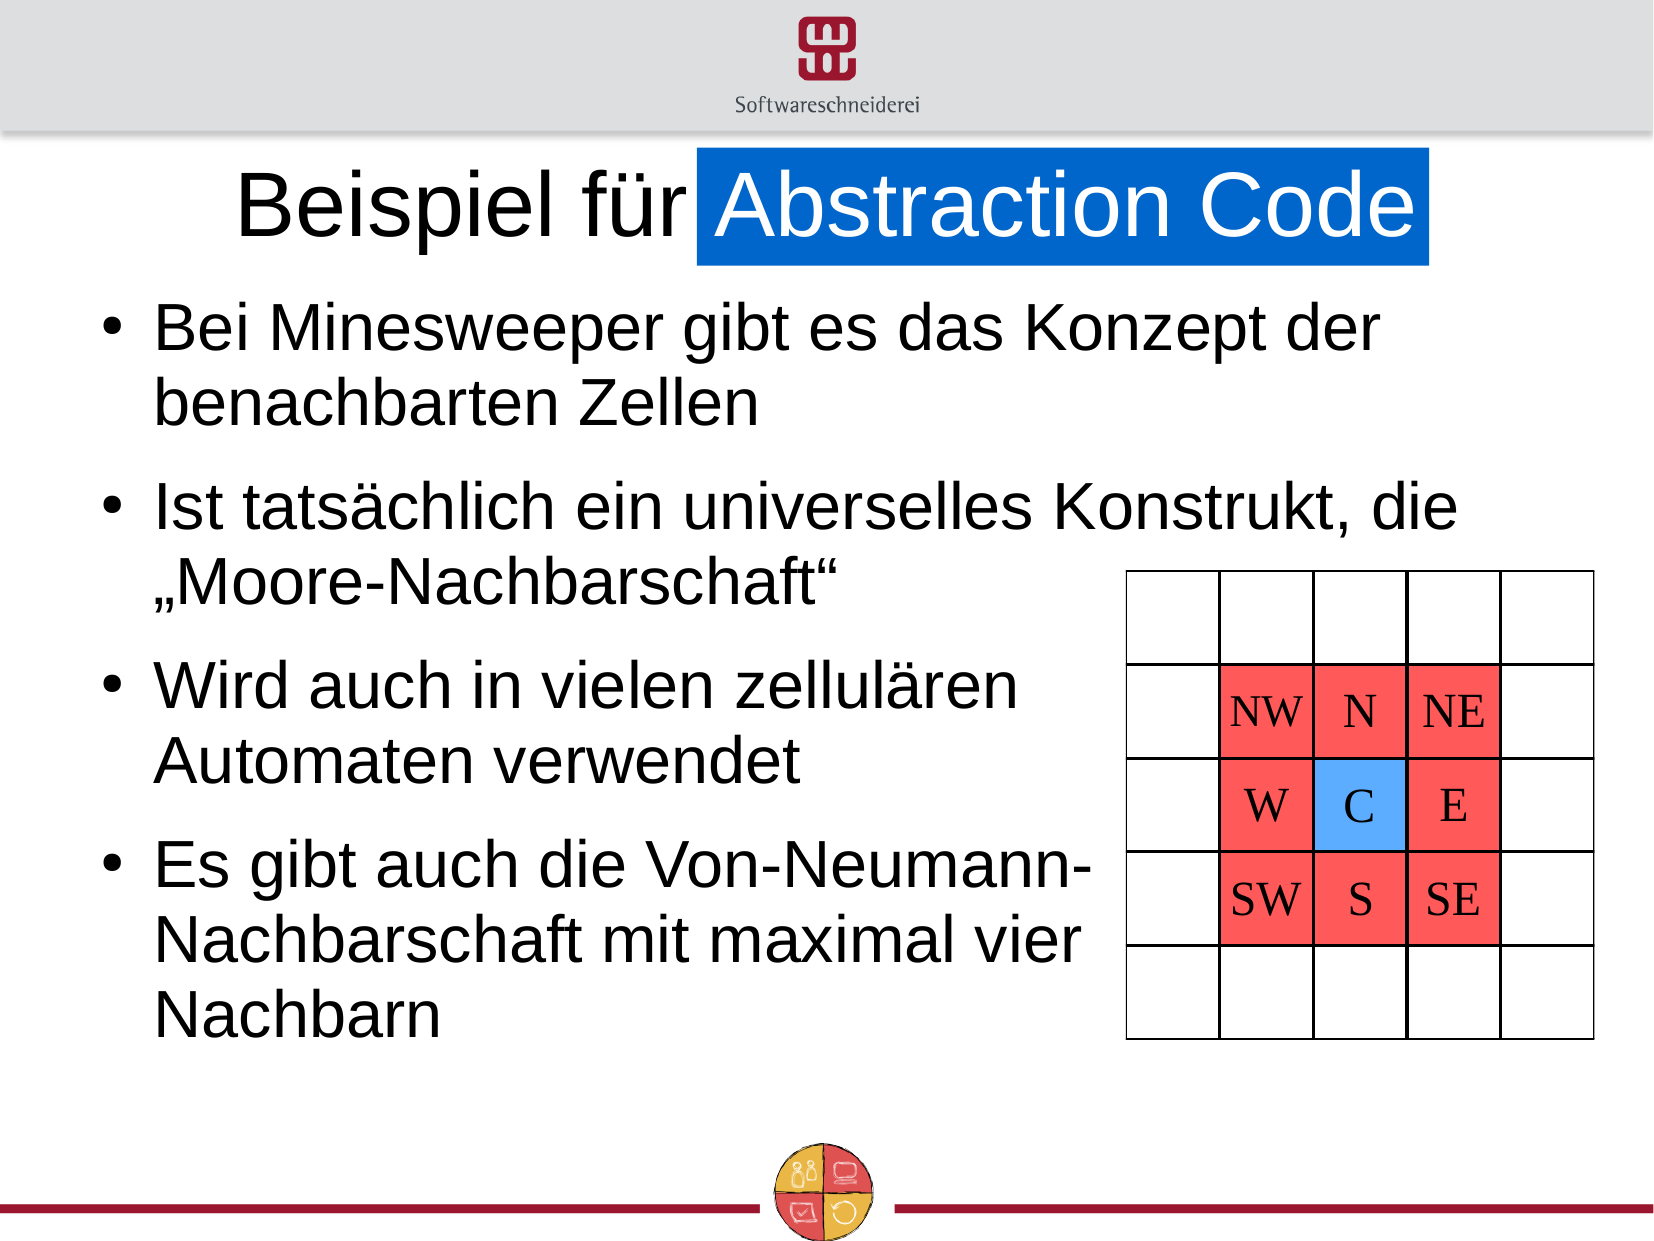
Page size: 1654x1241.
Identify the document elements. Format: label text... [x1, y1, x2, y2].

title Beispiel für Abstraction Code [82, 147, 1571, 257]
text_box [696, 257, 1430, 266]
picture [0, 0, 1654, 1241]
list Bei Minesweeper gibt es das Konzept der benachbarten Zellen Ist tatsächlich ein universelles Konstrukt, die „Moore-Nachbarschaft“ Wird auch in vielen zellulären Automaten verwendet Es gibt auch die Von-Neumann- Nachbarschaft mit maximal vier Nachbarn [82, 290, 1571, 1052]
